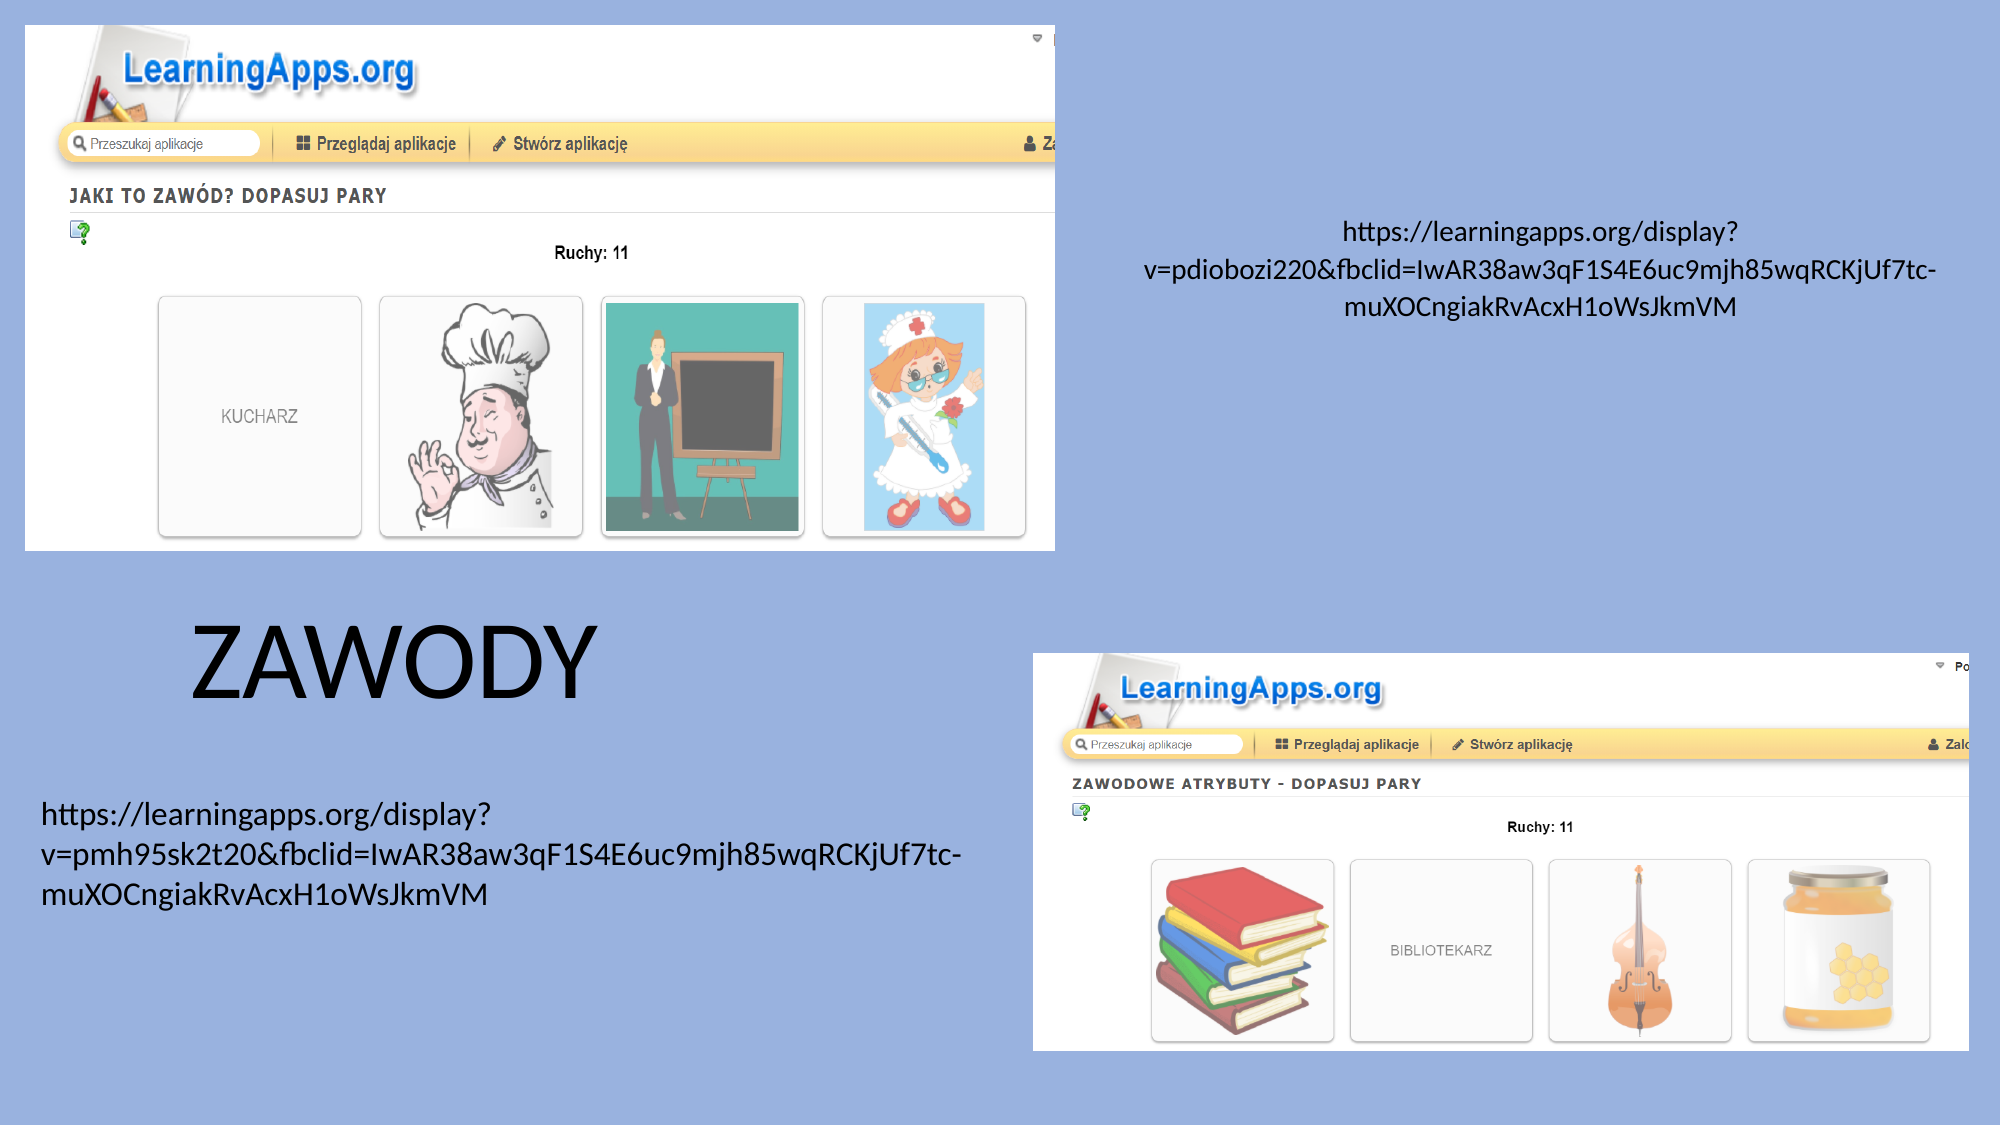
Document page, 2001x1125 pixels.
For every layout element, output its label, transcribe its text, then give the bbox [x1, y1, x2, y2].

picture [1033, 653, 1969, 1051]
text_box ZAWODY [175, 578, 614, 729]
picture [25, 25, 1055, 551]
text_box https://learningapps.org/display?v=pdiobozi220&fbclid=IwAR38aw3qF1S4E6uc9mjh85wqRCKjUf7tc-muXOCngiakRvAcxH1oWsJkmVM [1110, 202, 1971, 330]
text_box https://learningapps.org/display?v=pmh95sk2t20&fbclid=IwAR38aw3qF1S4E6uc9mjh85wqRCKjUf7tc-muXOCngiakRvAcxH1oWsJkmVM [26, 784, 1027, 920]
